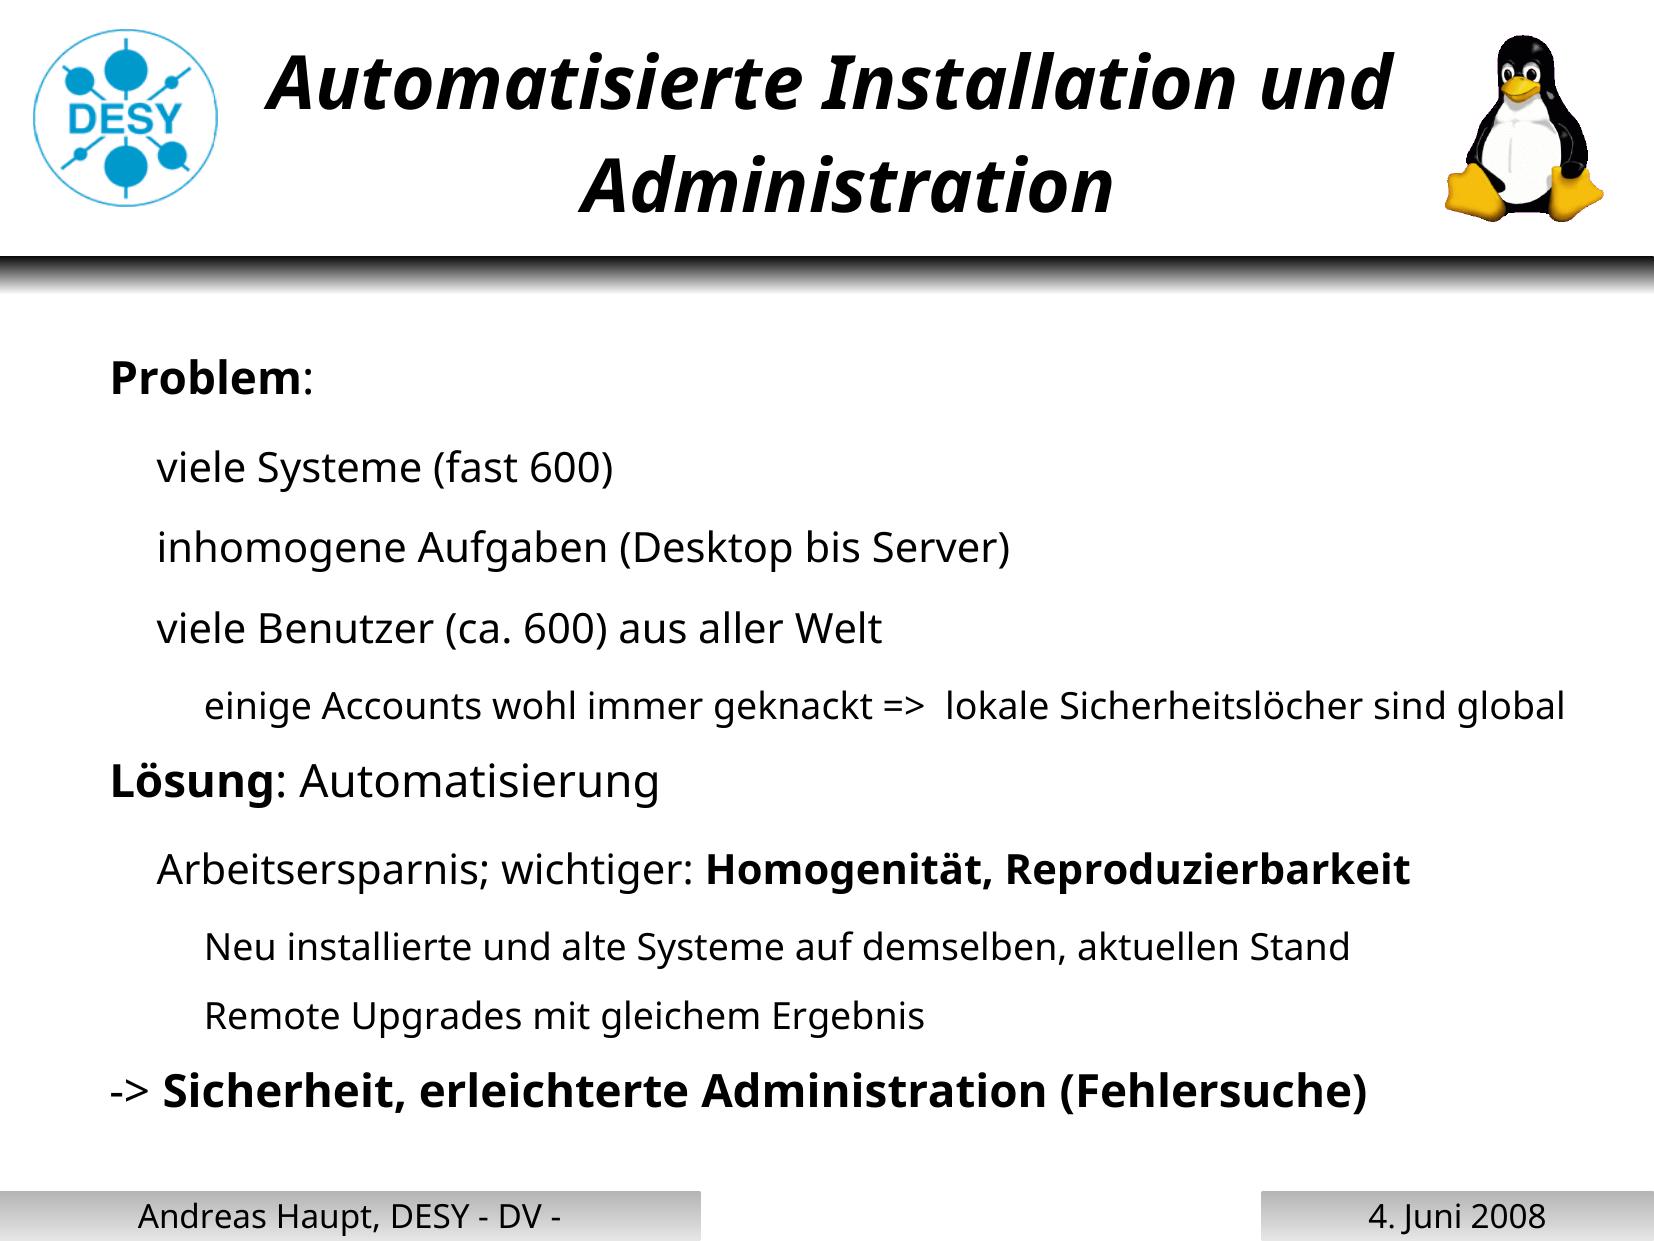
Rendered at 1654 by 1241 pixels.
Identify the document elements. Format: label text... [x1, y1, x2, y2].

picture [33, 29, 218, 207]
picture [1429, 12, 1637, 238]
list Problem: viele Systeme (fast 600) inhomogene Aufgaben (Desktop bis Server) viele Benutzer (ca. 600) aus aller Welt einige Accounts wohl immer geknackt => lokale Sicherheitslöcher sind global Lösung: Automatisierung Arbeitsersparnis; wichtiger: Homogenität, Reproduzierbarkeit Neu installierte und alte Systeme auf demselben, aktuellen Stand Remote Upgrades mit gleichem Ergebnis -> Sicherheit, erleichterte Administration (Fehlersuche) [97, 345, 1654, 1134]
title Automatisierte Installation und Administration [250, 12, 1413, 251]
